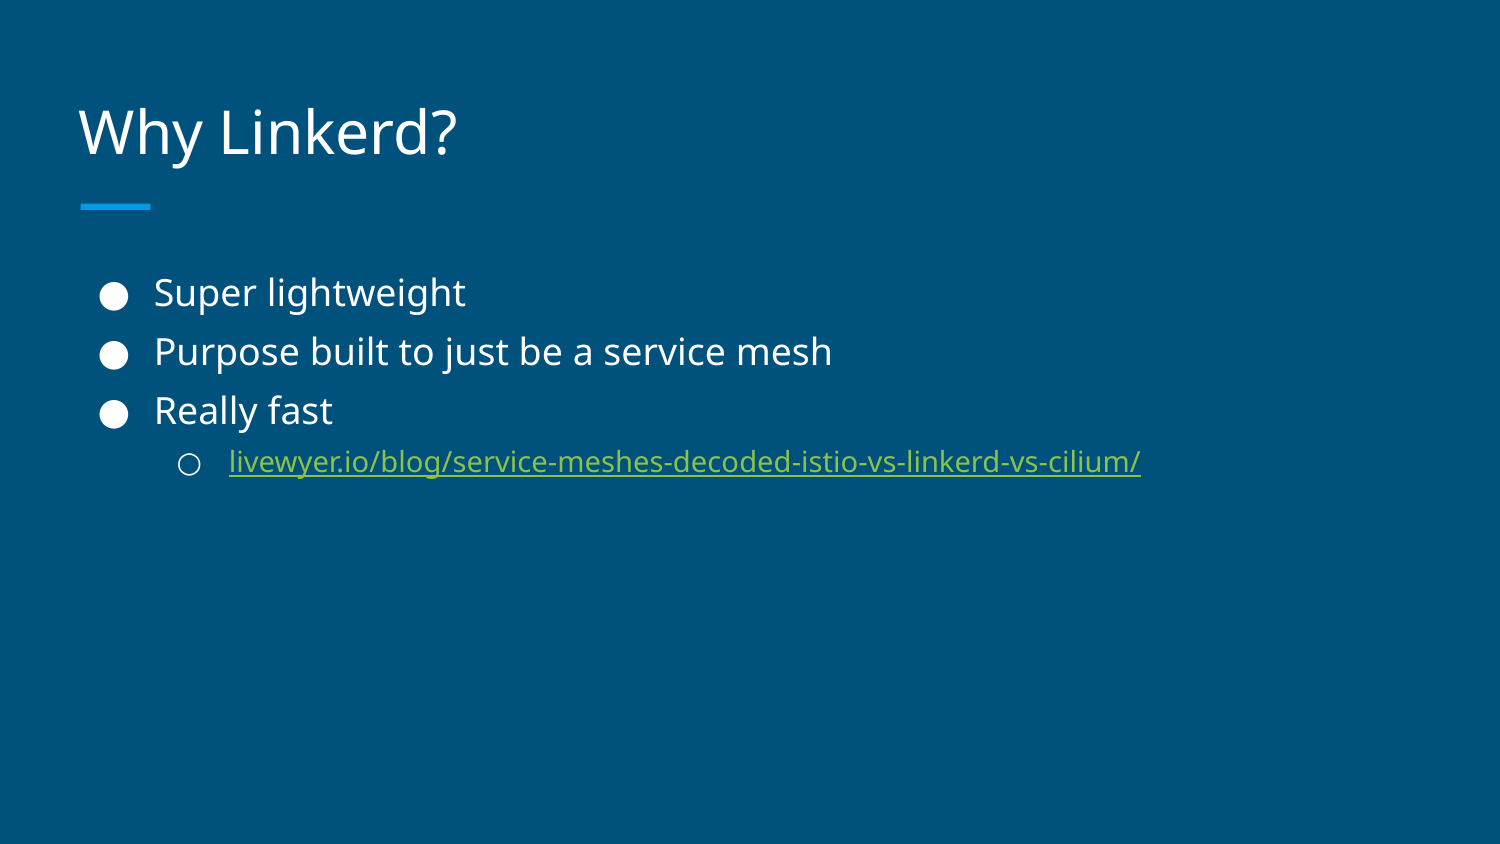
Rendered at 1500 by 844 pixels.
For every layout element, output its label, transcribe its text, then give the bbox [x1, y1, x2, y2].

list Super lightweight Purpose built to just be a service mesh Really fast livewyer.io/blog/service-meshes-decoded-istio-vs-linkerd-vs-cilium/ [63, 244, 1437, 750]
title Why Linkerd? [63, 75, 1437, 188]
